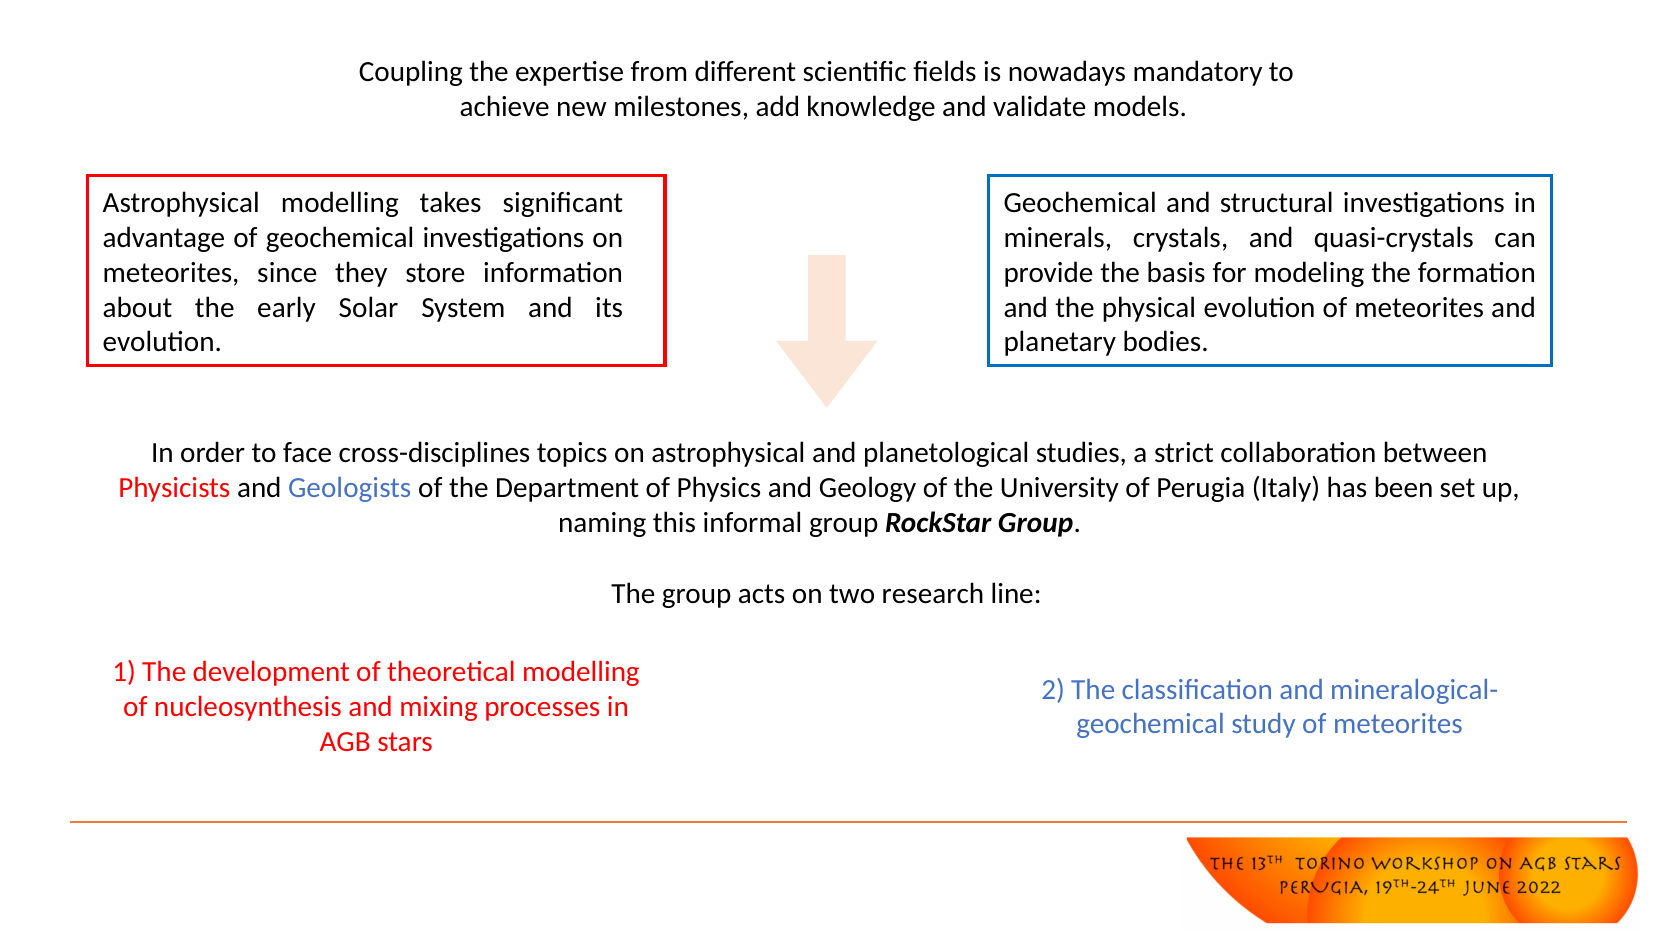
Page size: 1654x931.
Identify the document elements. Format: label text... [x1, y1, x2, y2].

text_box In order to face cross-disciplines topics on astrophysical and planetological studies, a strict collaboration between Physicists and Geologists of the Department of Physics and Geology of the University of Perugia (Italy) has been set up, naming this informal group RockStar Group. [88, 426, 1551, 546]
text_box Coupling the expertise from different scientific fields is nowadays mandatory to achieve new milestones, add knowledge and validate models. [258, 45, 1395, 130]
text_box The group acts on two research line: [549, 567, 1104, 617]
text_box 2) The classification and mineralogical- geochemical study of meteorites [989, 662, 1551, 747]
text_box Geochemical and structural investigations in minerals, crystals, and quasi-crystals can provide the basis for modeling the formation and the physical evolution of meteorites and planetary bodies. [989, 175, 1551, 365]
picture [1180, 831, 1641, 931]
text_box 1) The development of theoretical modelling of nucleosynthesis and mixing processes in AGB stars [88, 645, 665, 765]
text_box [778, 256, 876, 407]
text_box Astrophysical modelling takes significant advantage of geochemical investigations on meteorites, since they store information about the early Solar System and its evolution. [88, 175, 665, 365]
